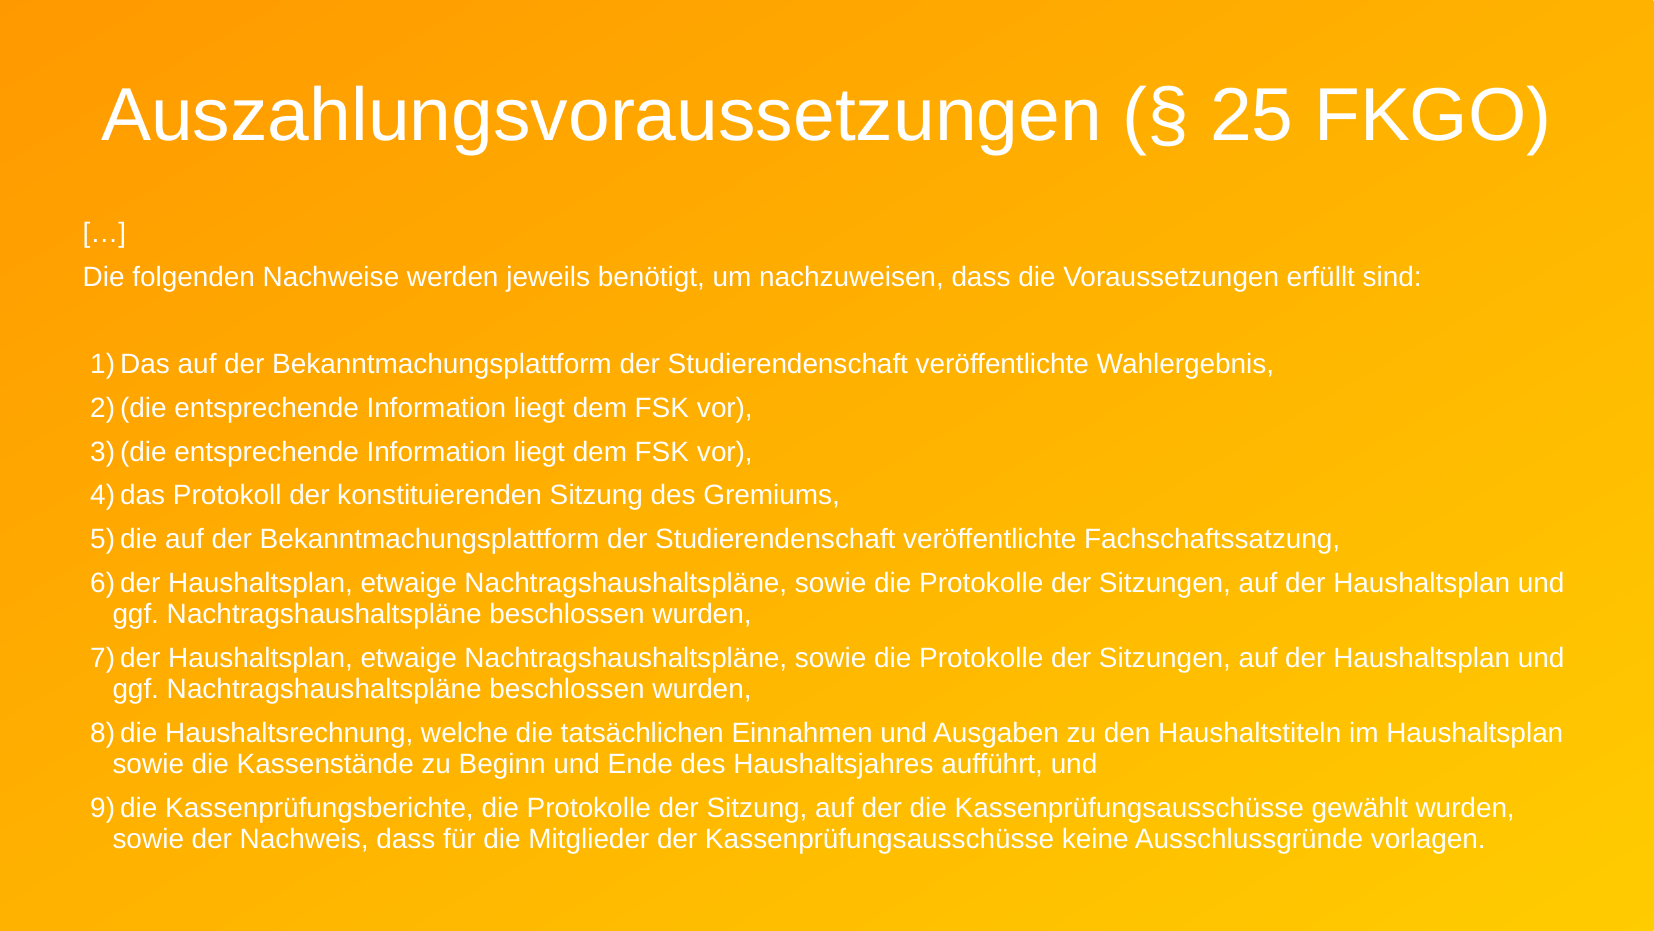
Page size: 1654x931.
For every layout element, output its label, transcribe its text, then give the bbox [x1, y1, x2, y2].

list […] Die folgenden Nachweise werden jeweils benötigt, um nachzuweisen, dass die Voraussetzungen erfüllt sind: Das auf der Bekanntmachungsplattform der Studierendenschaft veröffentlichte Wahlergebnis, (die entsprechende Information liegt dem FSK vor), (die entsprechende Information liegt dem FSK vor), das Protokoll der konstituierenden Sitzung des Gremiums, die auf der Bekanntmachungsplattform der Studierendenschaft veröffentlichte Fachschaftssatzung, der Haushaltsplan, etwaige Nachtragshaushaltspläne, sowie die Protokolle der Sitzungen, auf der Haushaltsplan und ggf. Nachtragshaushaltspläne beschlossen wurden, der Haushaltsplan, etwaige Nachtragshaushaltspläne, sowie die Protokolle der Sitzungen, auf der Haushaltsplan und ggf. Nachtragshaushaltspläne beschlossen wurden, die Haushaltsrechnung, welche die tatsächlichen Einnahmen und Ausgaben zu den Haushaltstiteln im Haushaltsplan sowie die Kassenstände zu Beginn und Ende des Haushaltsjahres aufführt, und die Kassenprüfungsberichte, die Protokolle der Sitzung, auf der die Kassenprüfungsausschüsse gewählt wurden, sowie der Nachweis, dass für die Mitglieder der Kassenprüfungsausschüsse keine Ausschlussgründe vorlagen. [82, 217, 1571, 863]
title Auszahlungsvoraussetzungen (§ 25 FKGO) [82, 37, 1571, 193]
